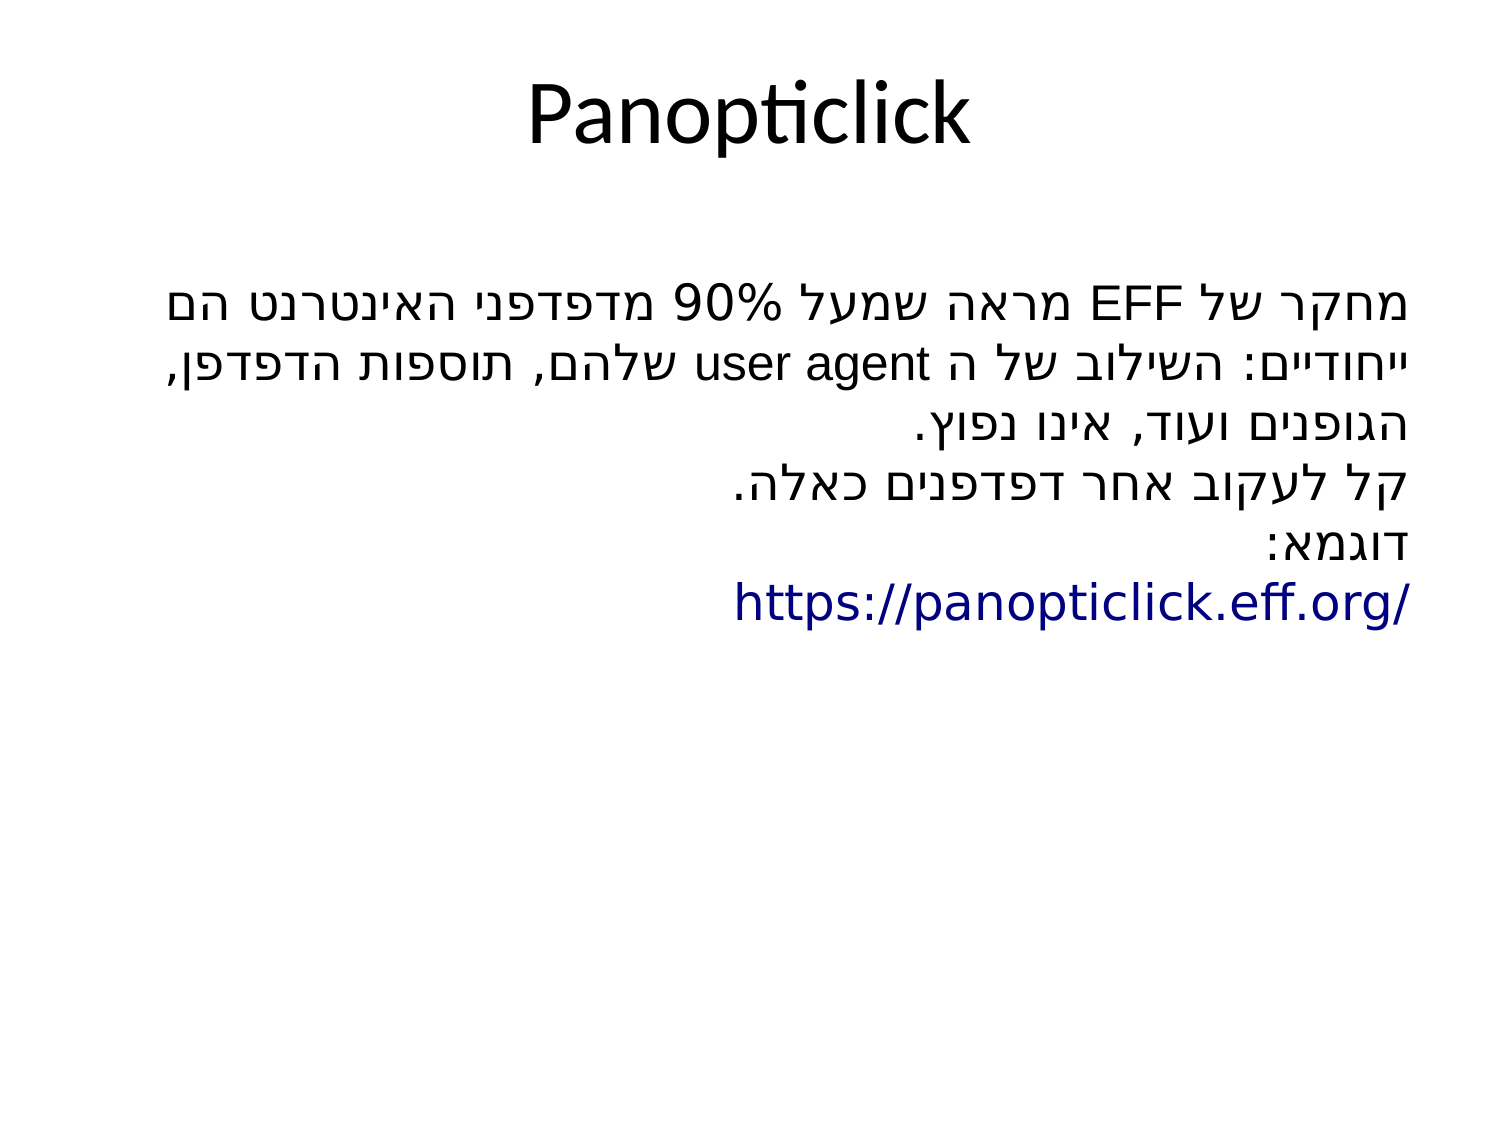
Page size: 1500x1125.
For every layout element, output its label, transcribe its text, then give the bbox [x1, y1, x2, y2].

text_box Panopticlick [75, 45, 1425, 233]
text_box מחקר של EFF מראה שמעל 90% מדפדפני האינטרנט הם ייחודיים: השילוב של ה user agent שלהם, תוספות הדפדפן, הגופנים ועוד, אינו נפוץ. קל לעקוב אחר דפדפנים כאלה. דוגמא: https://panopticlick.eff.org/ [75, 262, 1425, 1020]
